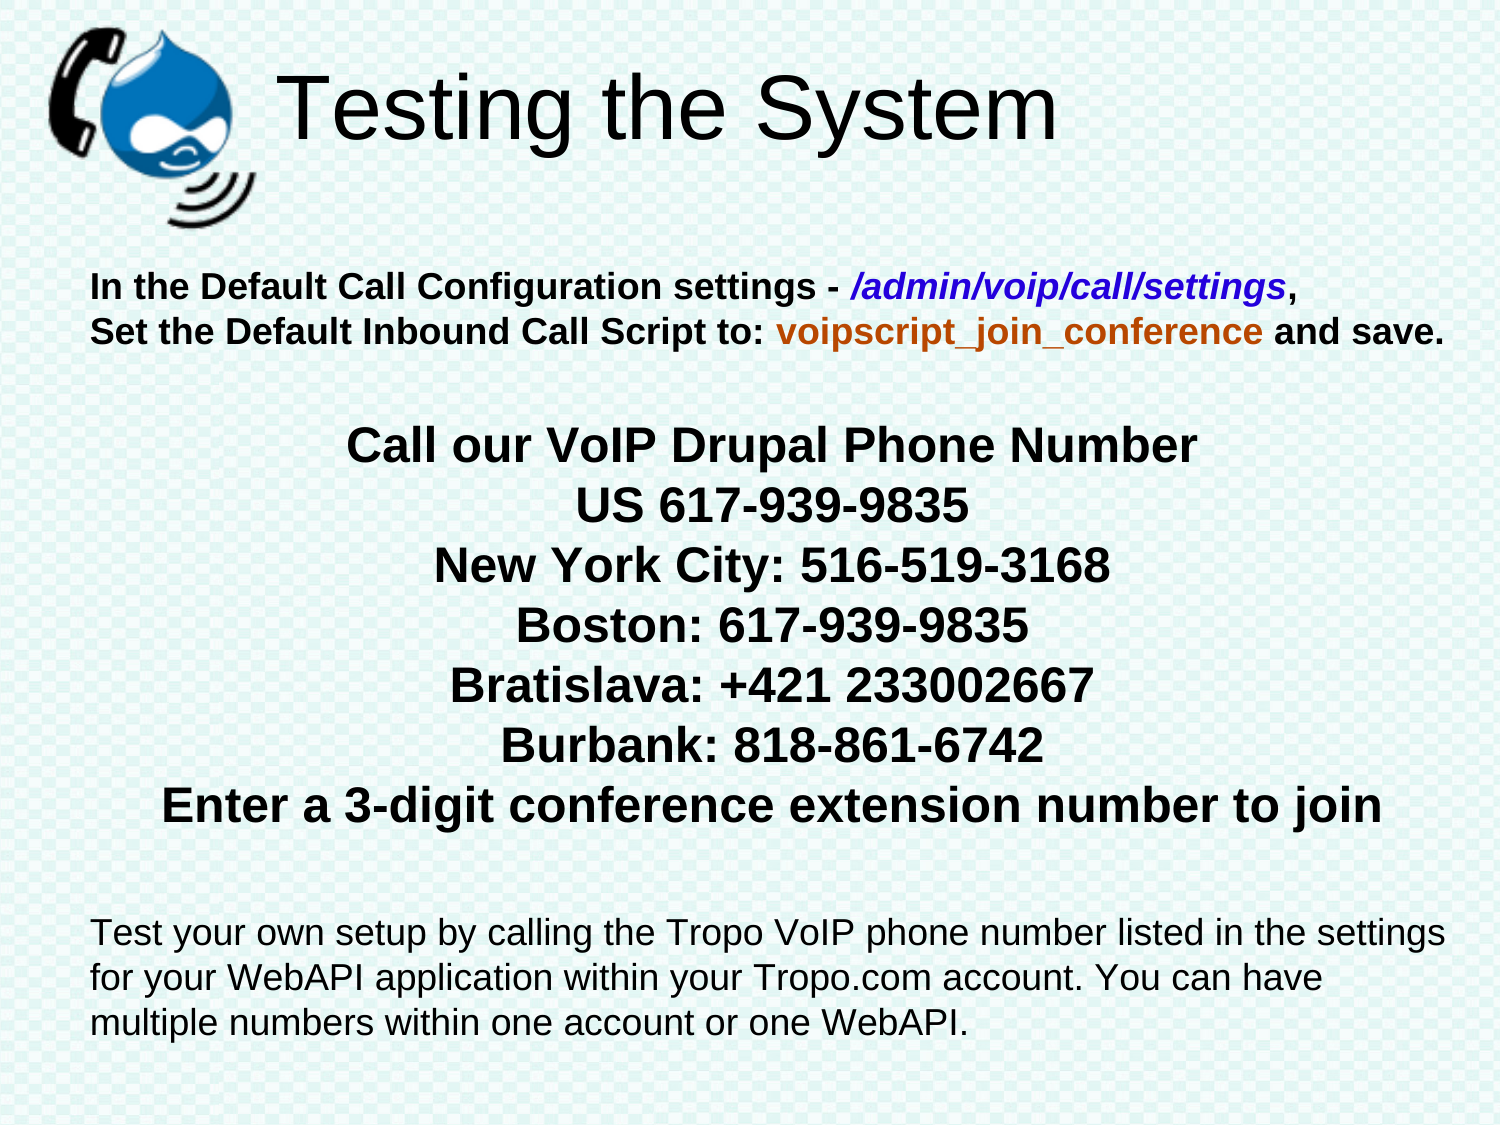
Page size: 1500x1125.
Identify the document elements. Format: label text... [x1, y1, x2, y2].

picture [0, 0, 1500, 1125]
text_box Test your own setup by calling the Tropo VoIP phone number listed in the settings for your WebAPI application within your Tropo.com account. You can have multiple numbers within one account or one WebAPI. [75, 900, 1471, 1051]
text_box Testing the System [261, 40, 1251, 165]
text_box Call our VoIP Drupal Phone Number US 617-939-9835 New York City: 516-519-3168 Boston: 617-939-9835 Bratislava: +421 233002667 Burbank: 818-861-6742 Enter a 3-digit conference extension number to join [90, 404, 1456, 890]
text_box In the Default Call Configuration settings - /admin/voip/call/settings, Set the Default Inbound Call Script to: voipscript_join_conference and save. [75, 254, 1459, 390]
